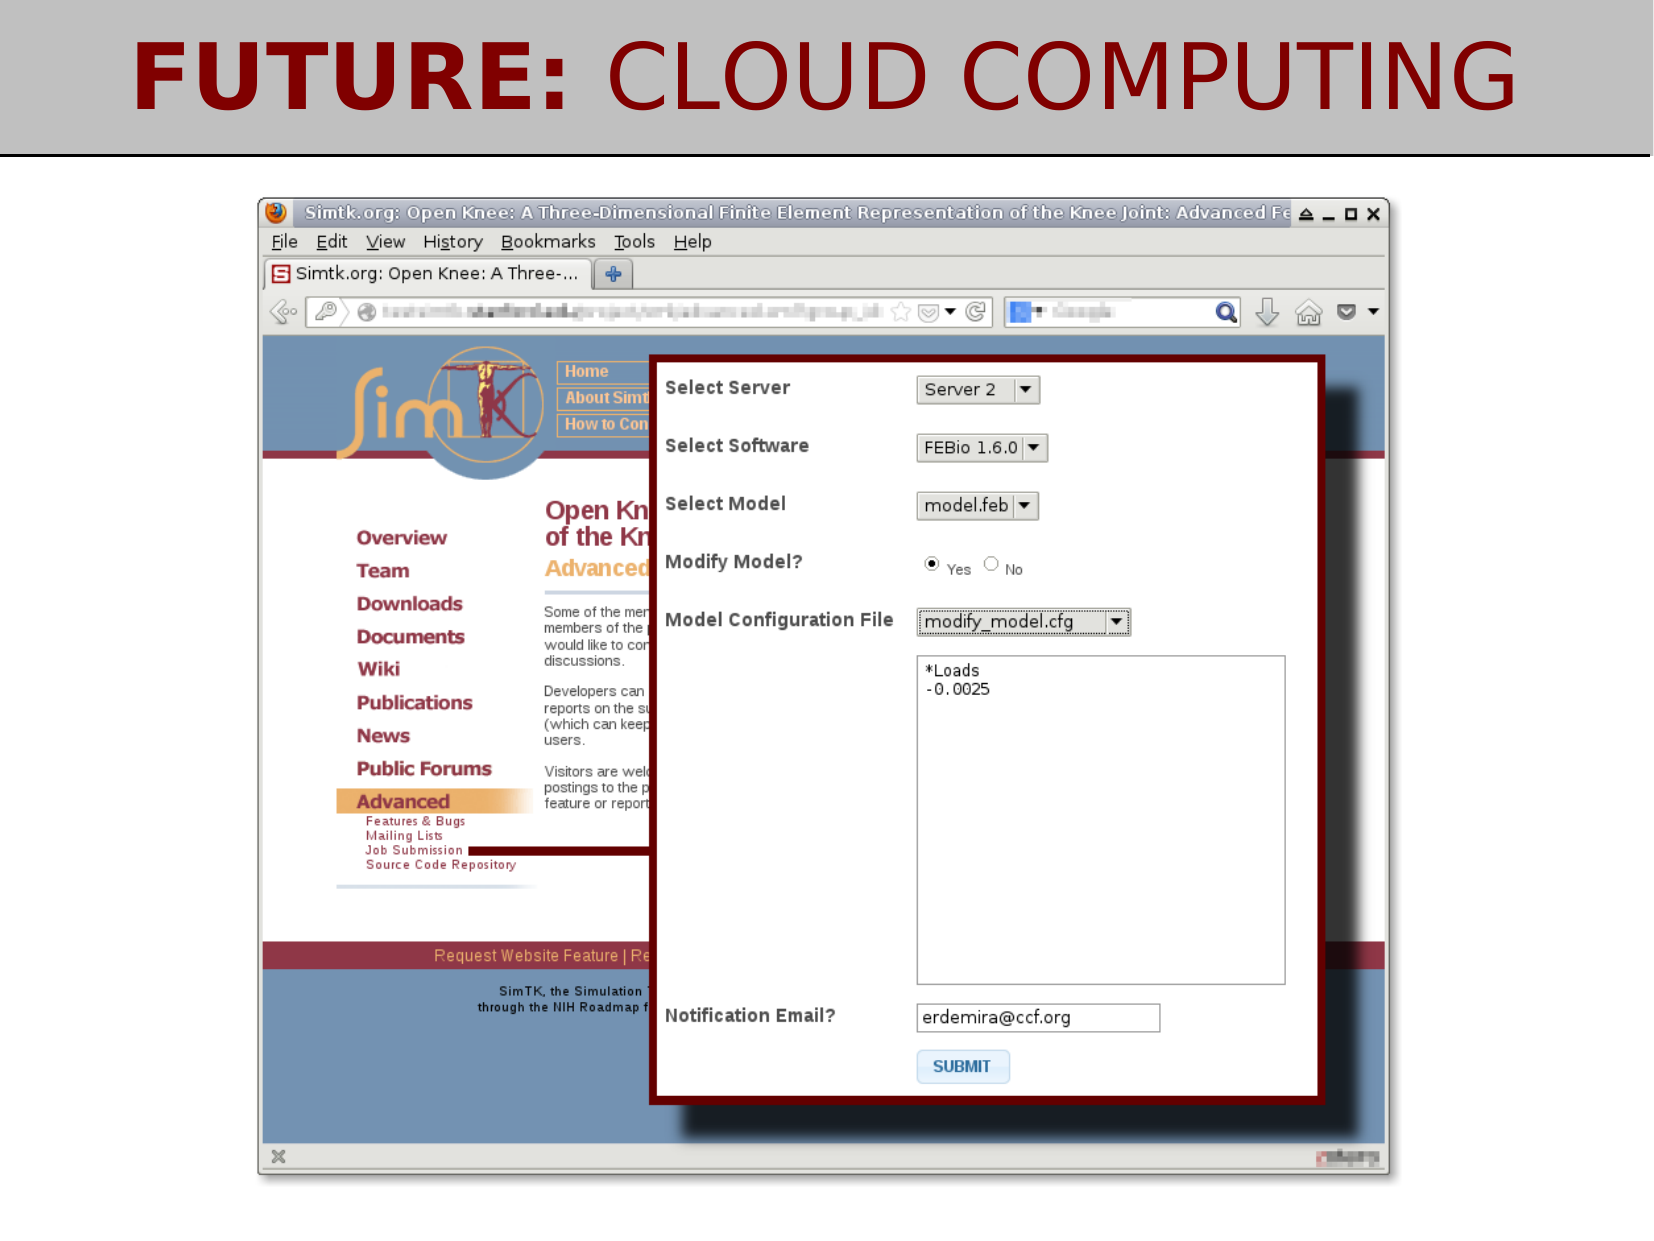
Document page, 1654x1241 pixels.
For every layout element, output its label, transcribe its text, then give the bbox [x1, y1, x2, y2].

picture [251, 191, 1402, 1187]
text_box FUTURE: CLOUD COMPUTING [0, 24, 1651, 132]
text_box [0, 0, 1654, 156]
